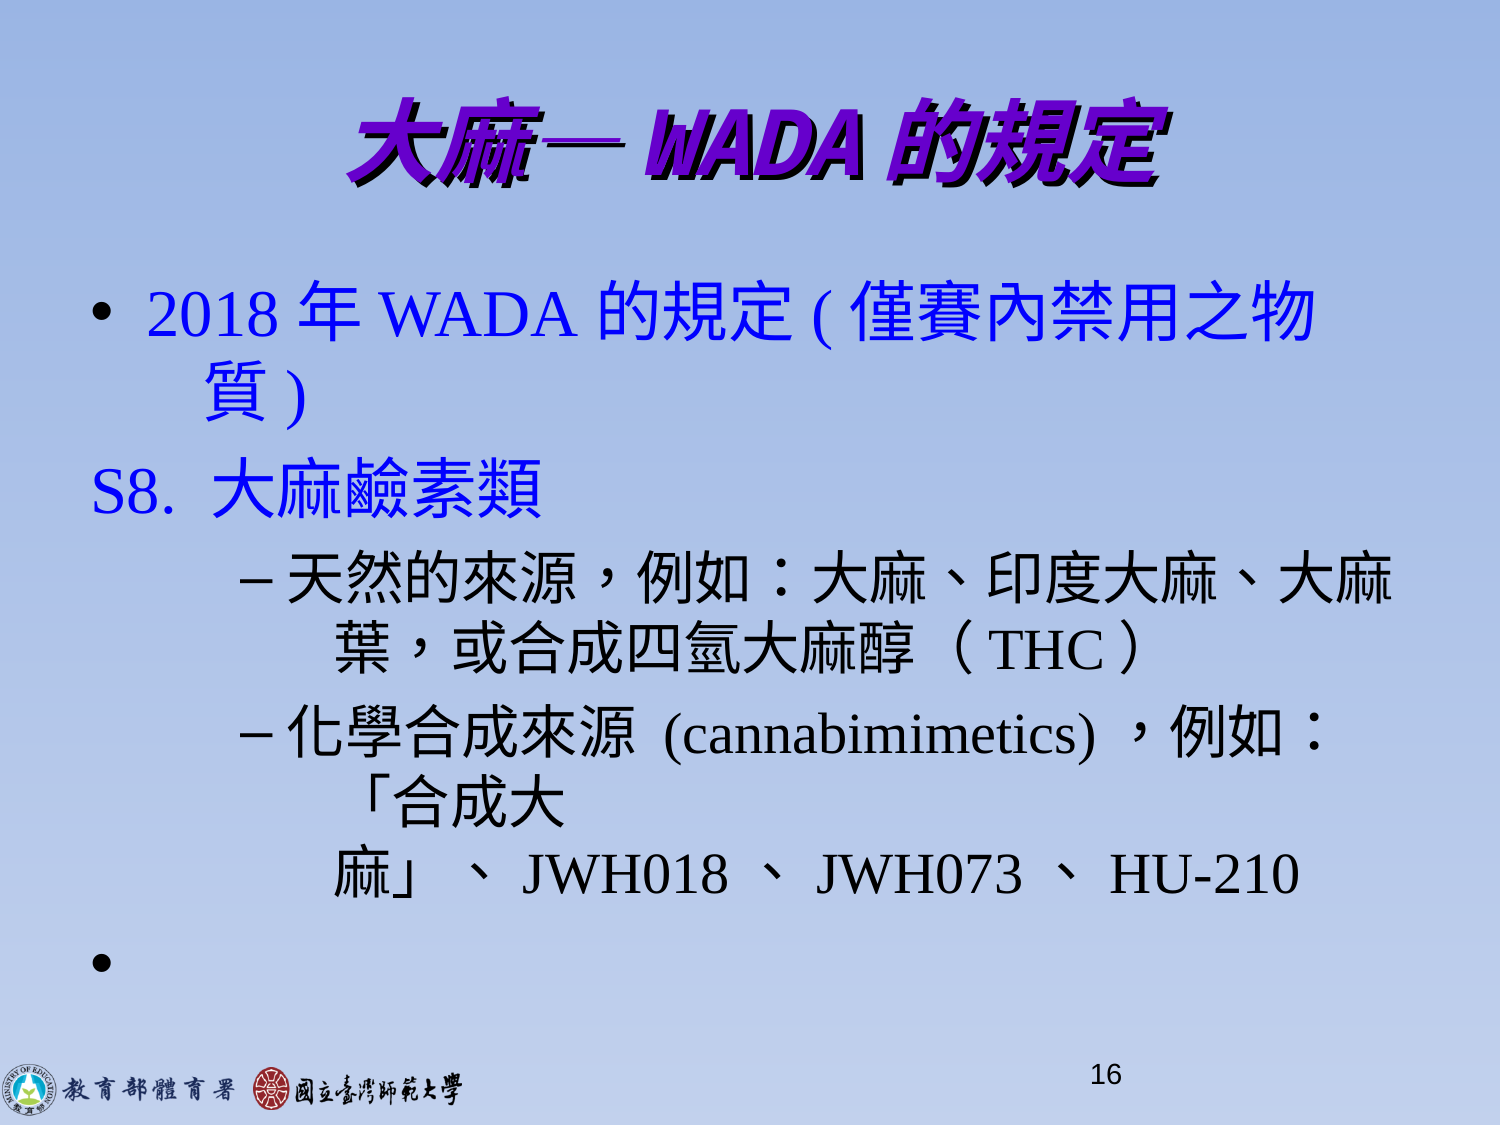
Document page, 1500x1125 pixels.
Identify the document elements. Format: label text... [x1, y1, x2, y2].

title 大麻—WADA的規定 [75, 45, 1426, 233]
text_box [1074, 1042, 1426, 1103]
list 2018年WADA的規定(僅賽內禁用之物質) S8. 大麻鹼素類 天然的來源，例如：大麻、印度大麻、大麻葉，或合成四氫大麻醇（THC） 化學合成來源 (cannabimimetics)，例如：「合成大麻」、JWH018、JWH073、HU-210 [75, 262, 1426, 1005]
